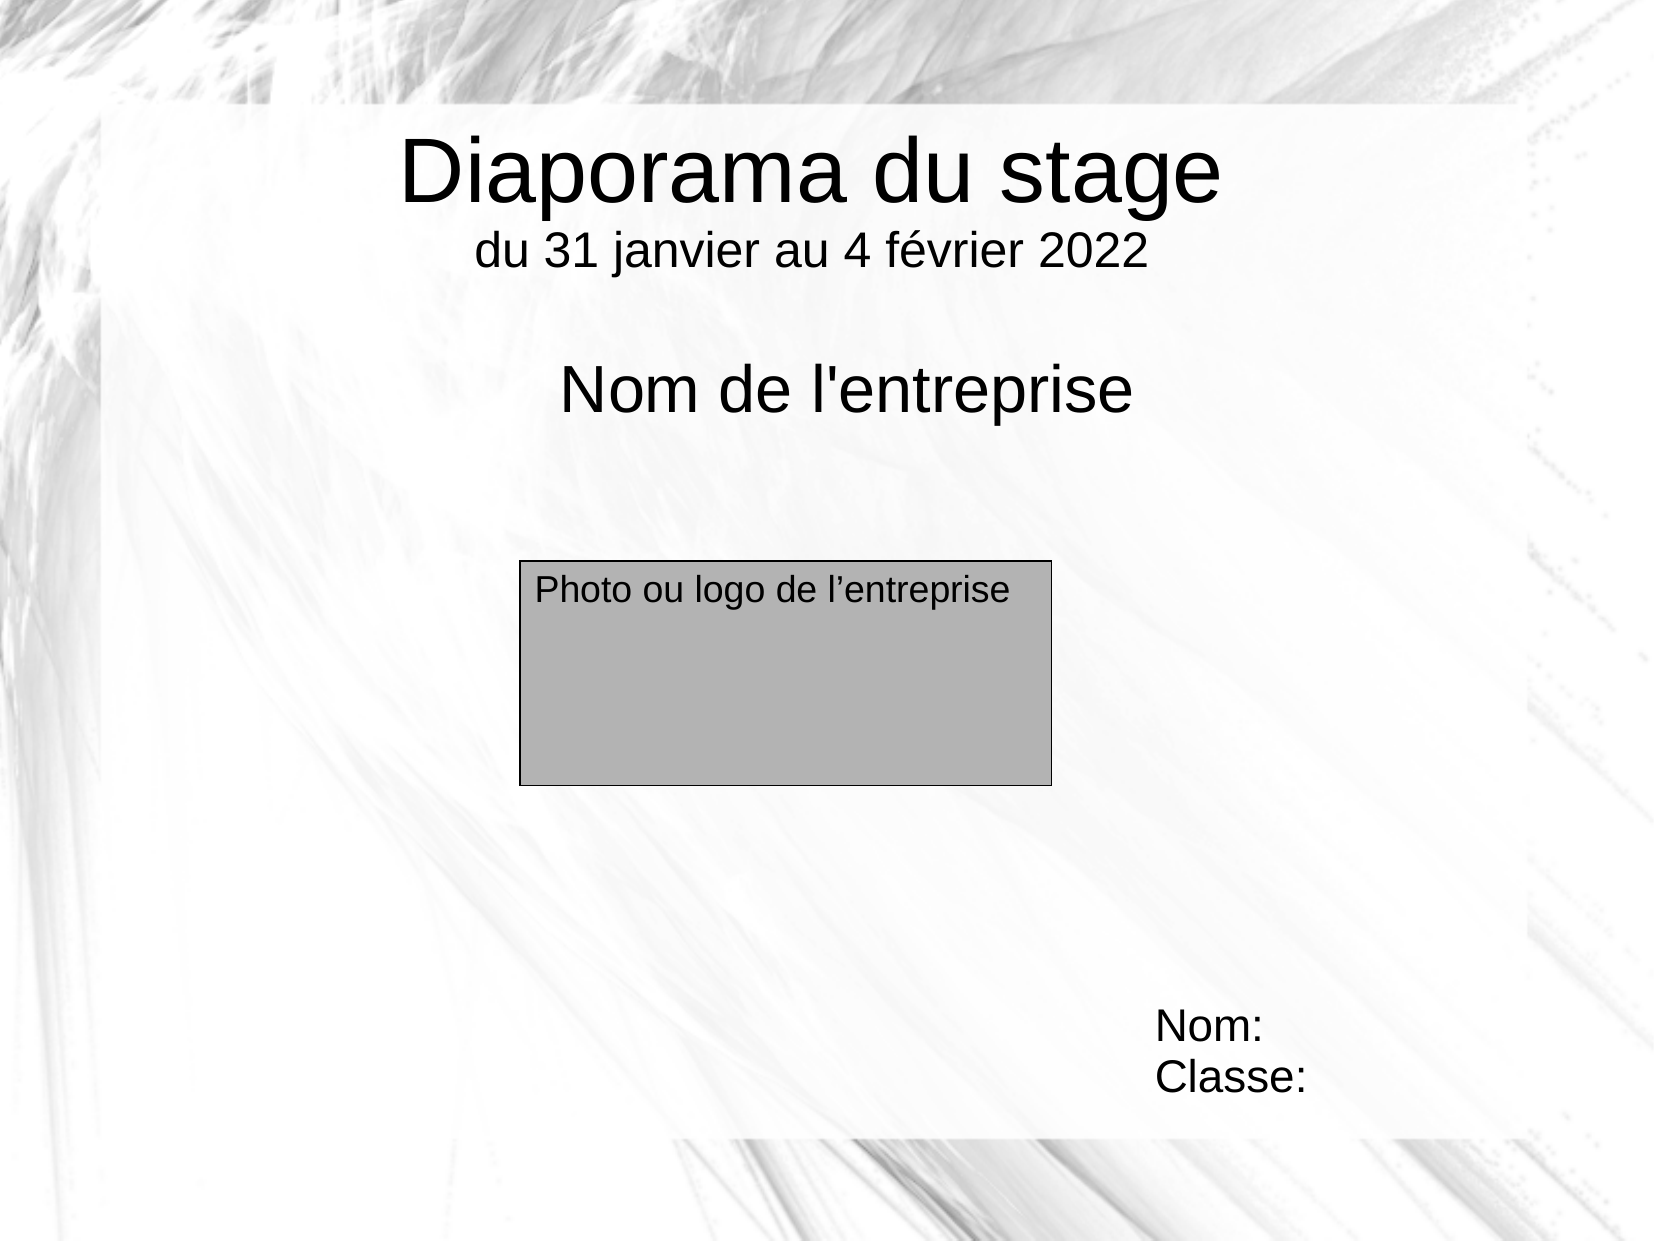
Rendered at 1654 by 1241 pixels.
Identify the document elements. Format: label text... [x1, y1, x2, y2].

text_box Nom de l'entreprise [542, 341, 1153, 431]
text_box Nom: Classe: [1140, 990, 1591, 1108]
picture [0, 0, 1654, 1241]
text_box Diaporama du stage du 31 janvier au 4 février 2022 [118, 112, 1506, 281]
text_box Photo ou logo de l’entreprise [519, 560, 1052, 786]
